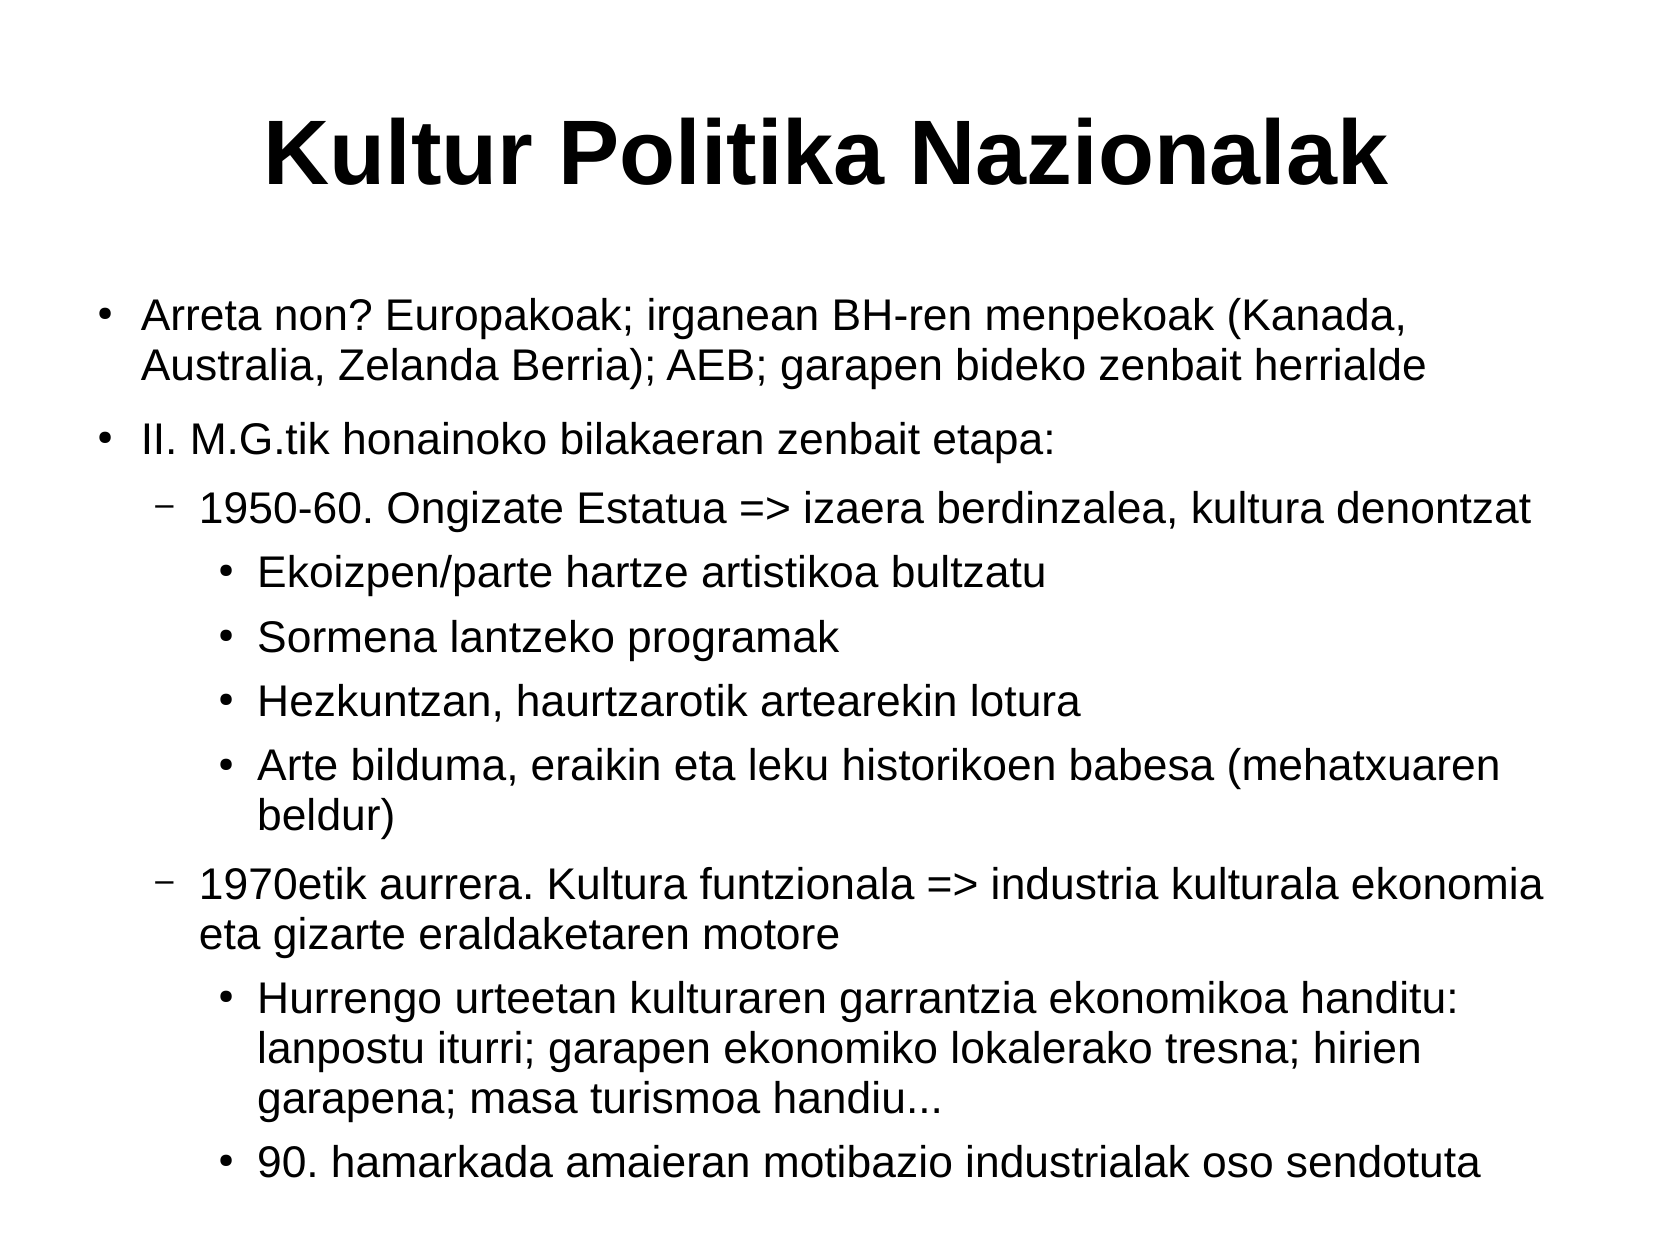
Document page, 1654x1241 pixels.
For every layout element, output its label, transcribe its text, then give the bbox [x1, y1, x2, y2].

title Kultur Politika Nazionalak [82, 49, 1571, 257]
list Arreta non? Europakoak; irganean BH-ren menpekoak (Kanada, Australia, Zelanda Berria); AEB; garapen bideko zenbait herrialde II. M.G.tik honainoko bilakaeran zenbait etapa: 1950-60. Ongizate Estatua => izaera berdinzalea, kultura denontzat Ekoizpen/parte hartze artistikoa bultzatu Sormena lantzeko programak Hezkuntzan, haurtzarotik artearekin lotura Arte bilduma, eraikin eta leku historikoen babesa (mehatxuaren beldur) 1970etik aurrera. Kultura funtzionala => industria kulturala ekonomia eta gizarte eraldaketaren motore Hurrengo urteetan kulturaren garrantzia ekonomikoa handitu: lanpostu iturri; garapen ekonomiko lokalerako tresna; hirien garapena; masa turismoa handiu... 90. hamarkada amaieran motibazio industrialak oso sendotuta [82, 290, 1571, 1193]
